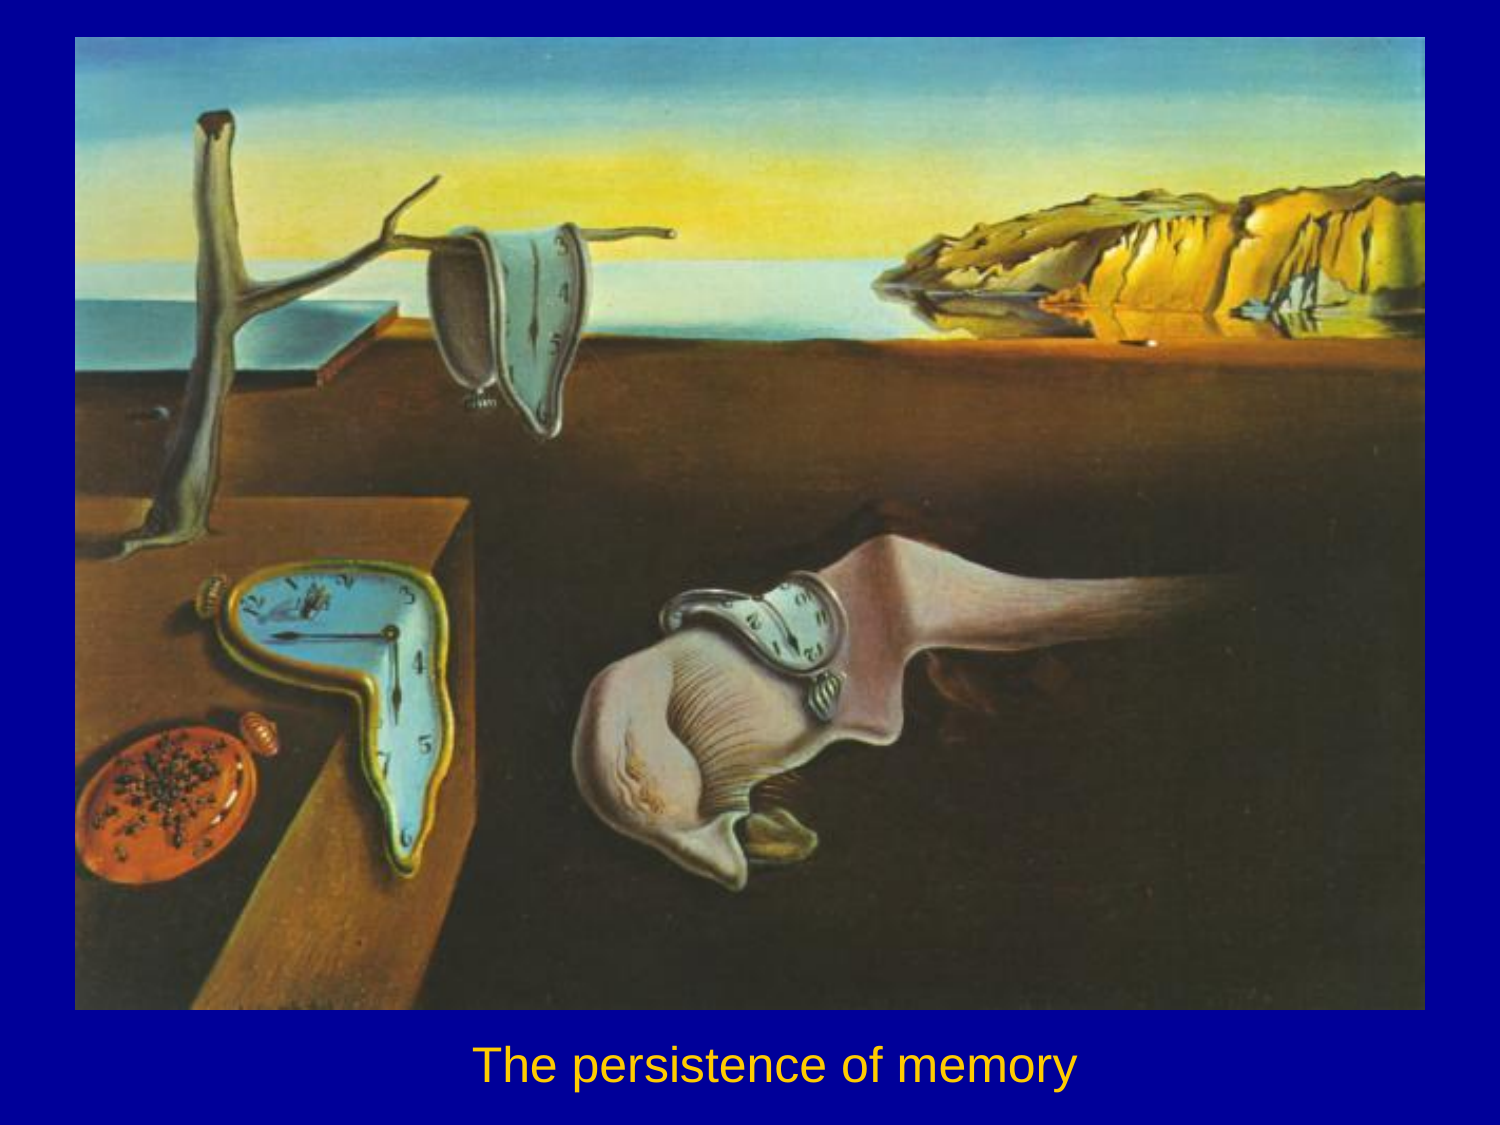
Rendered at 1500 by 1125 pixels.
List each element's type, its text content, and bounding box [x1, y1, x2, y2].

picture [75, 37, 1425, 1010]
text_box The persistence of memory [62, 1024, 1488, 1100]
